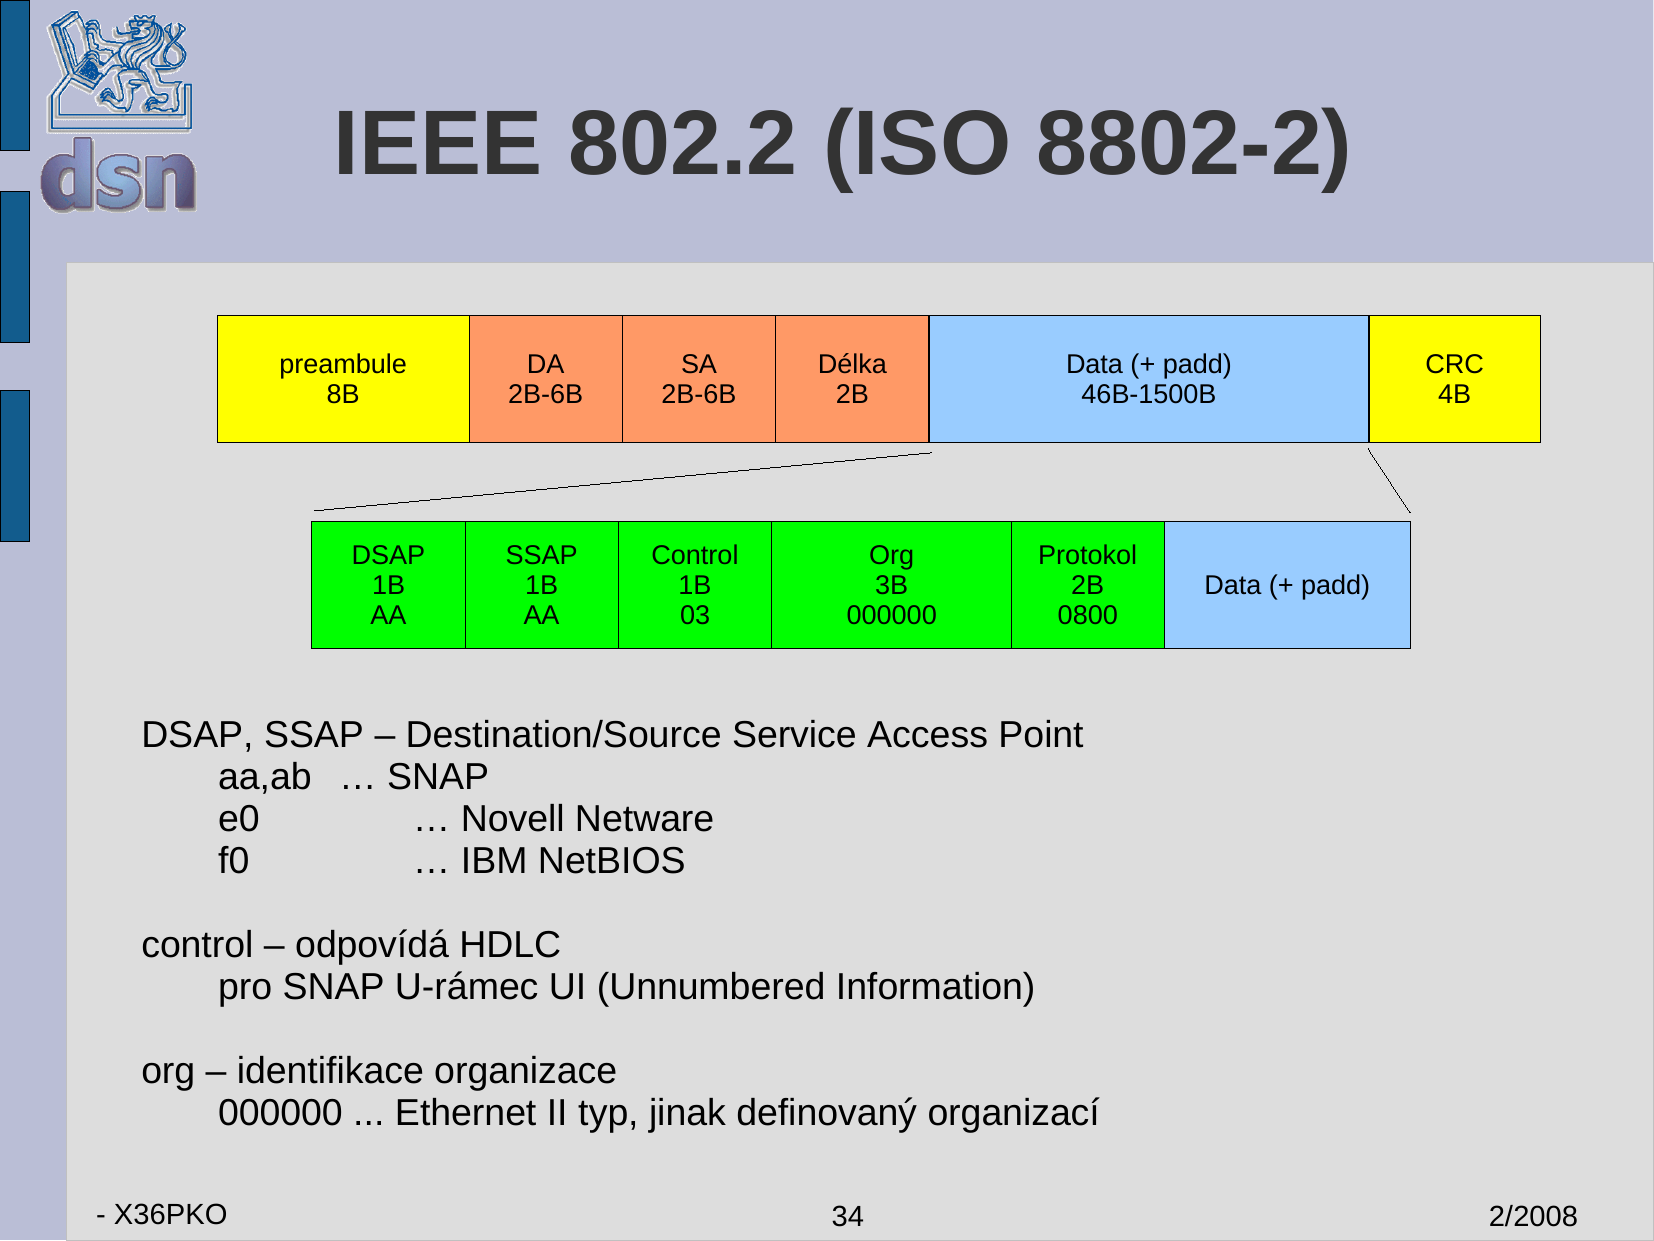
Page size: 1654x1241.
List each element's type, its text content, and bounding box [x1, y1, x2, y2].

text_box SSAP 1B AA [466, 521, 618, 649]
text_box Control 1B 03 [618, 521, 771, 649]
text_box DSAP 1B AA [311, 521, 466, 649]
text_box Data (+ padd) [1165, 521, 1411, 649]
text_box Org 3B 000000 [771, 521, 1011, 649]
text_box preambule 8B [217, 315, 470, 443]
text_box Délka 2B [775, 315, 929, 443]
text_box DA 2B-6B [470, 315, 622, 443]
text_box SA 2B-6B [622, 315, 775, 443]
picture [10, 10, 223, 230]
text_box Data (+ padd) 46B-1500B [929, 315, 1369, 443]
text_box CRC 4B [1369, 315, 1541, 443]
title IEEE 802.2 (ISO 8802-2) [210, 39, 1478, 247]
text_box Protokol 2B 0800 [1011, 521, 1165, 649]
list DSAP, SSAP – Destination/Source Service Access Point aa,ab … SNAP e0 … Novell Netware f0 … IBM NetBIOS control – odpovídá HDLC pro SNAP U-rámec UI (Unnumbered Information) org – identifikace organizace 000000 ... Ethernet II typ, jinak definovaný organizací [123, 713, 1536, 1152]
